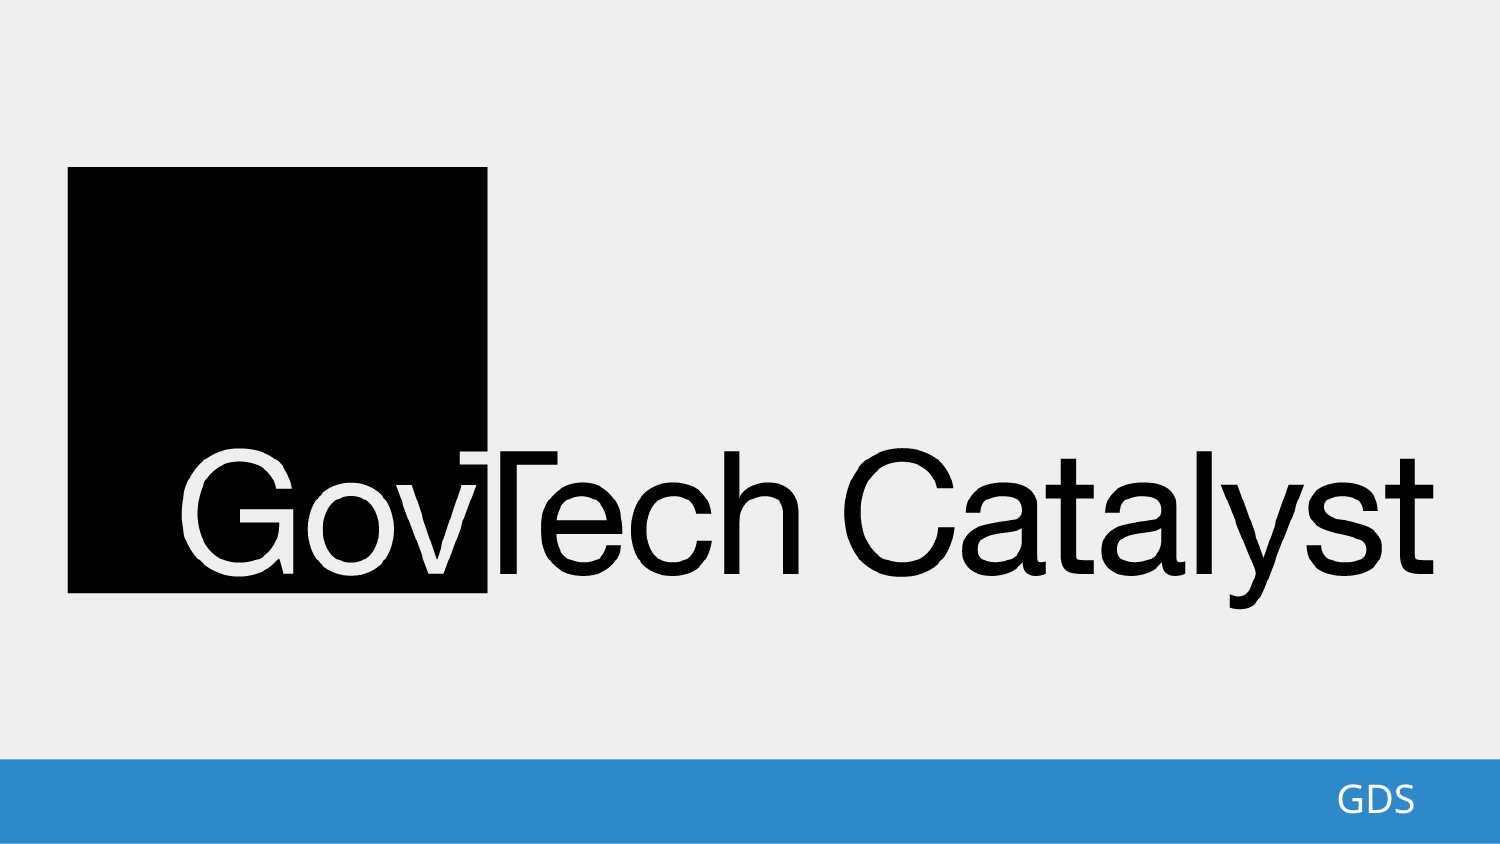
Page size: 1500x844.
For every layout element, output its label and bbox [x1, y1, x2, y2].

picture [0, 73, 1500, 686]
